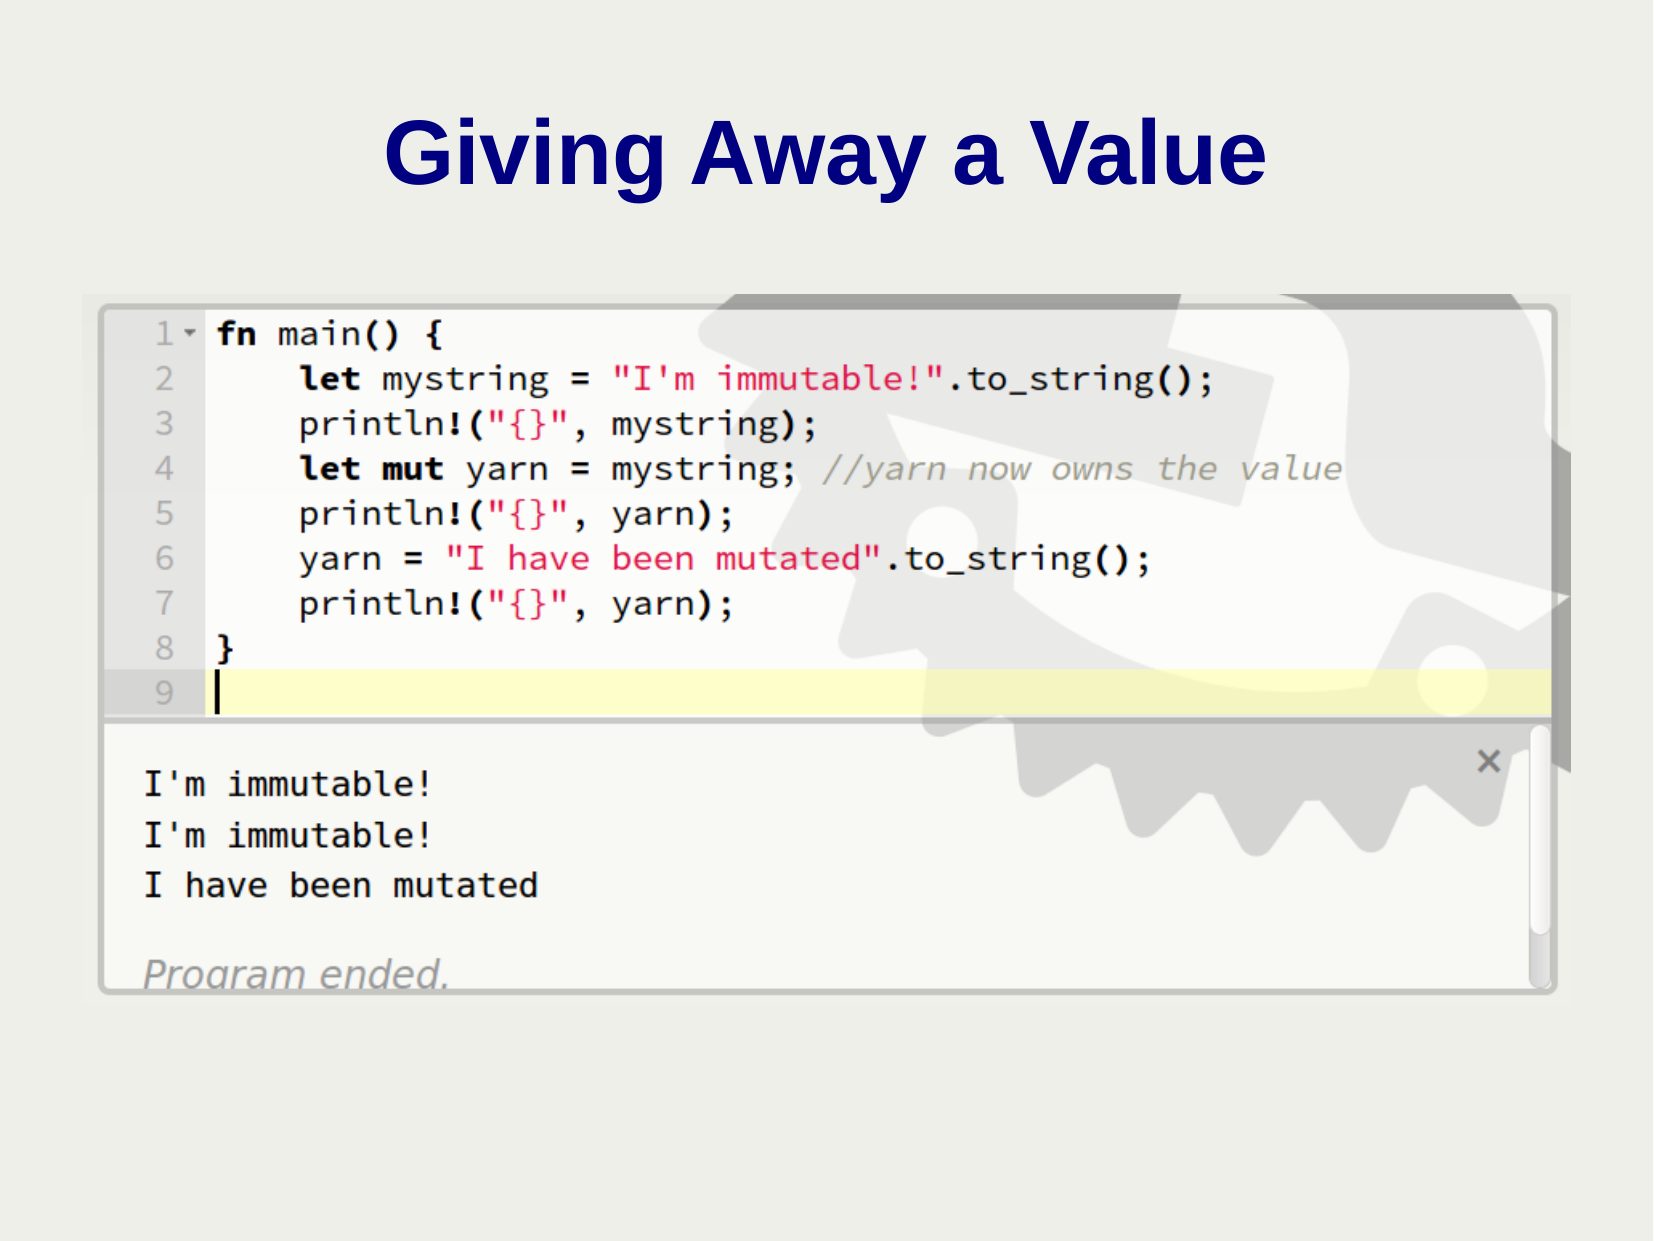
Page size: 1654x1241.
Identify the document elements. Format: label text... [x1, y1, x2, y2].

title Giving Away a Value [82, 49, 1571, 257]
picture [0, 0, 1654, 1241]
